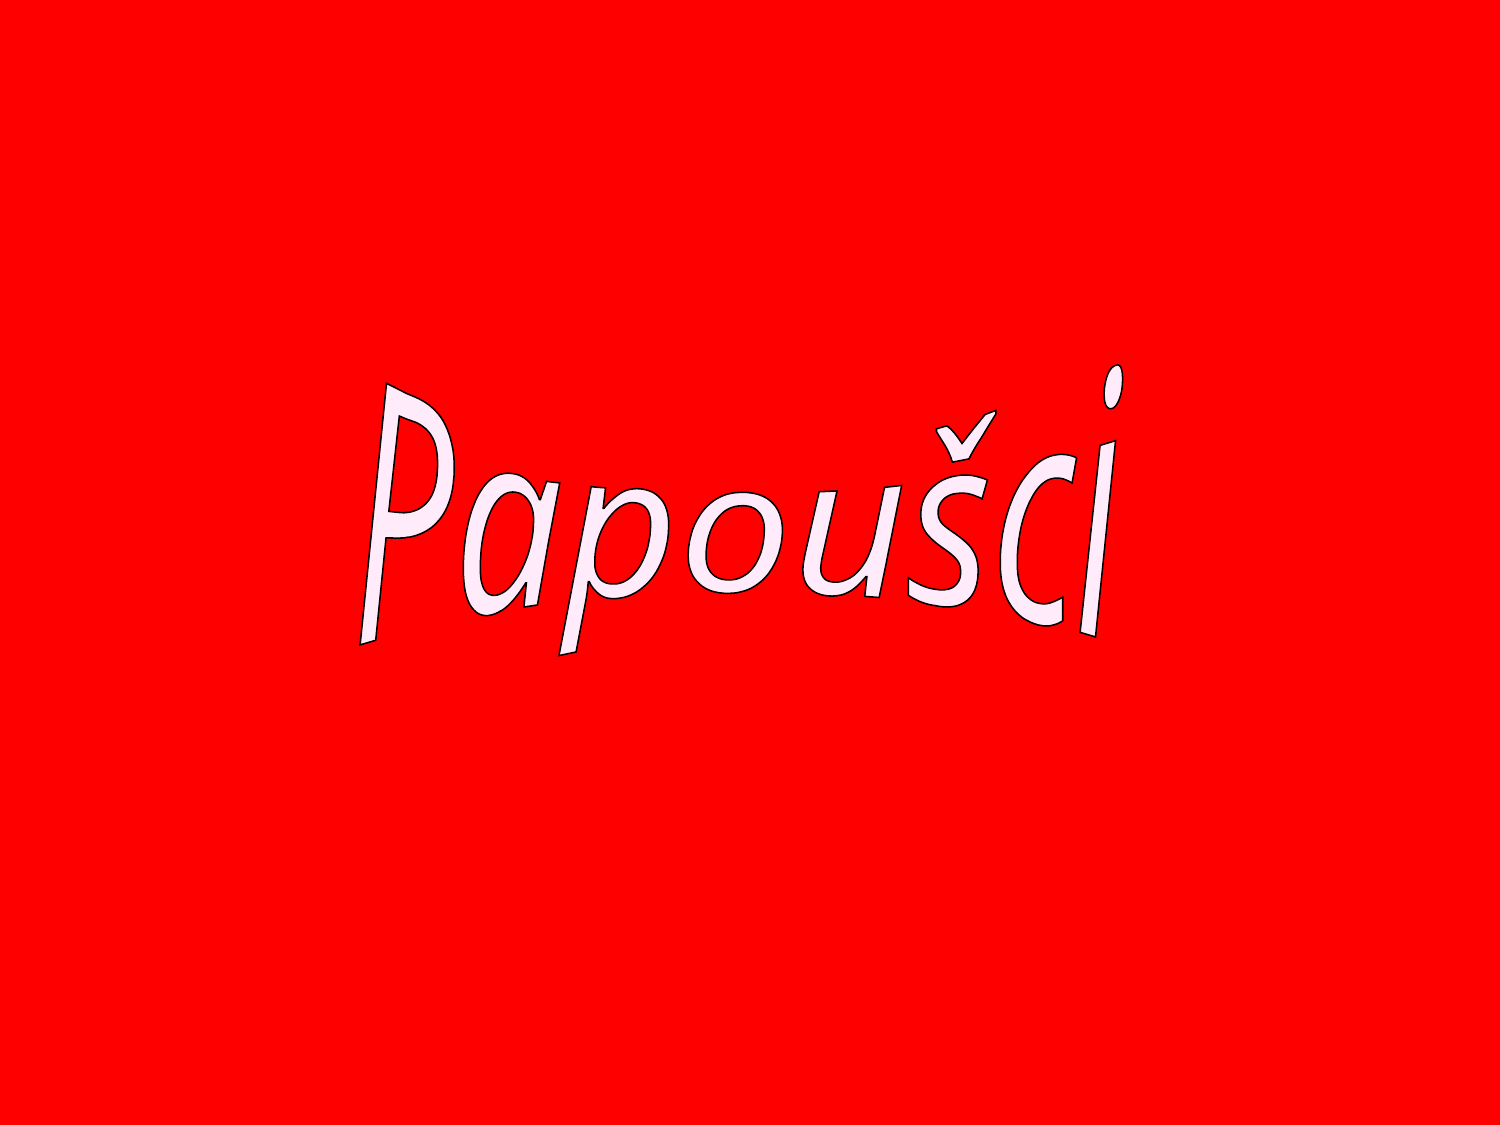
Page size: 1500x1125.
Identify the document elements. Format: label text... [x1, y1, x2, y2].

text_box Papoušci [360, 383, 455, 645]
text_box Papoušci [558, 486, 669, 656]
text_box Papoušci [936, 410, 996, 463]
text_box Papoušci [802, 485, 902, 598]
text_box Papoušci [463, 473, 560, 616]
text_box Papoušci [1000, 454, 1077, 626]
text_box Papoušci [1104, 364, 1123, 409]
text_box Papoušci [1080, 440, 1116, 637]
text_box Papoušci [688, 492, 783, 594]
text_box Papoušci [908, 475, 988, 607]
